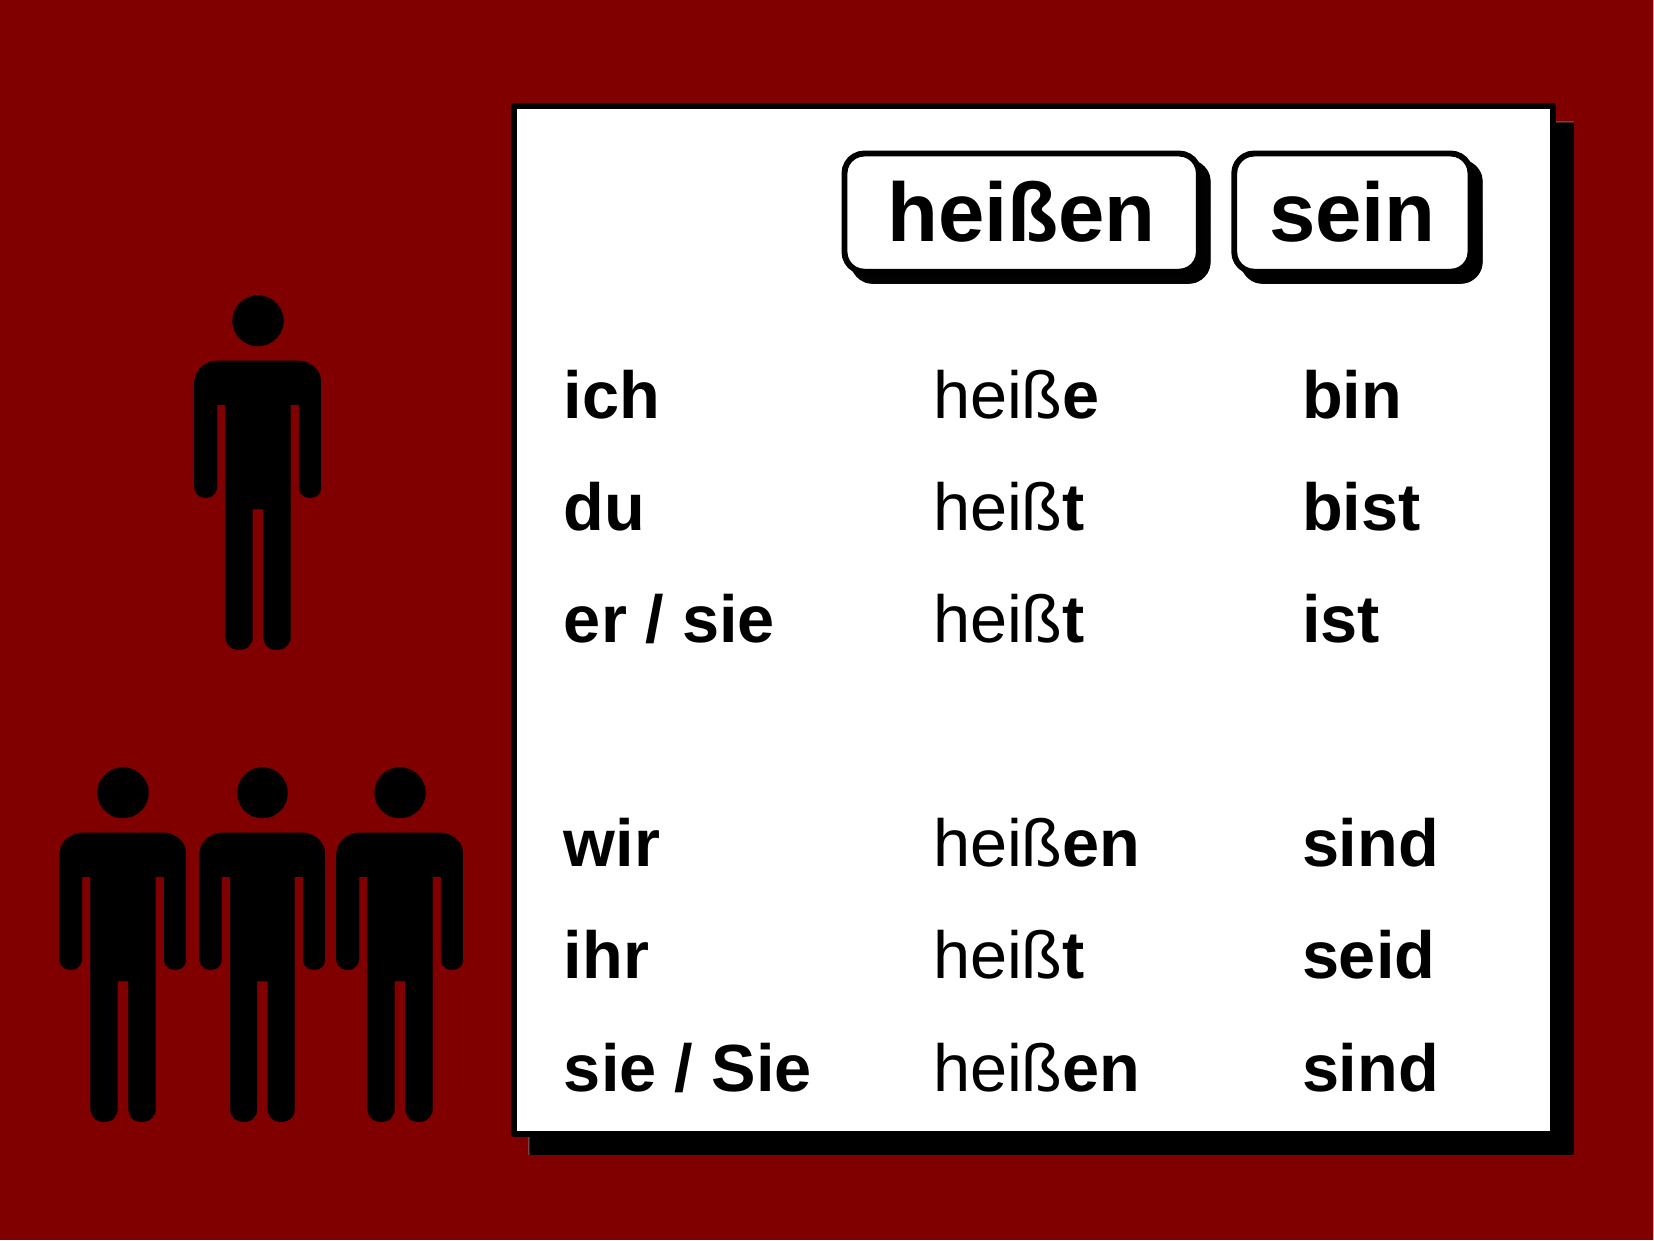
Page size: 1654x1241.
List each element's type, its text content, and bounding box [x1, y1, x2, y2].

picture [336, 767, 463, 1123]
text_box sein [1234, 153, 1471, 272]
text_box [513, 106, 1554, 1134]
picture [59, 767, 186, 1123]
text_box heißen [844, 153, 1199, 272]
text_box ich heiße bin du heißt bist er / sie heißt ist wir heißen sind ihr heißt seid sie / Sie heißen sind [549, 312, 1554, 1106]
picture [194, 295, 321, 650]
picture [199, 767, 325, 1123]
